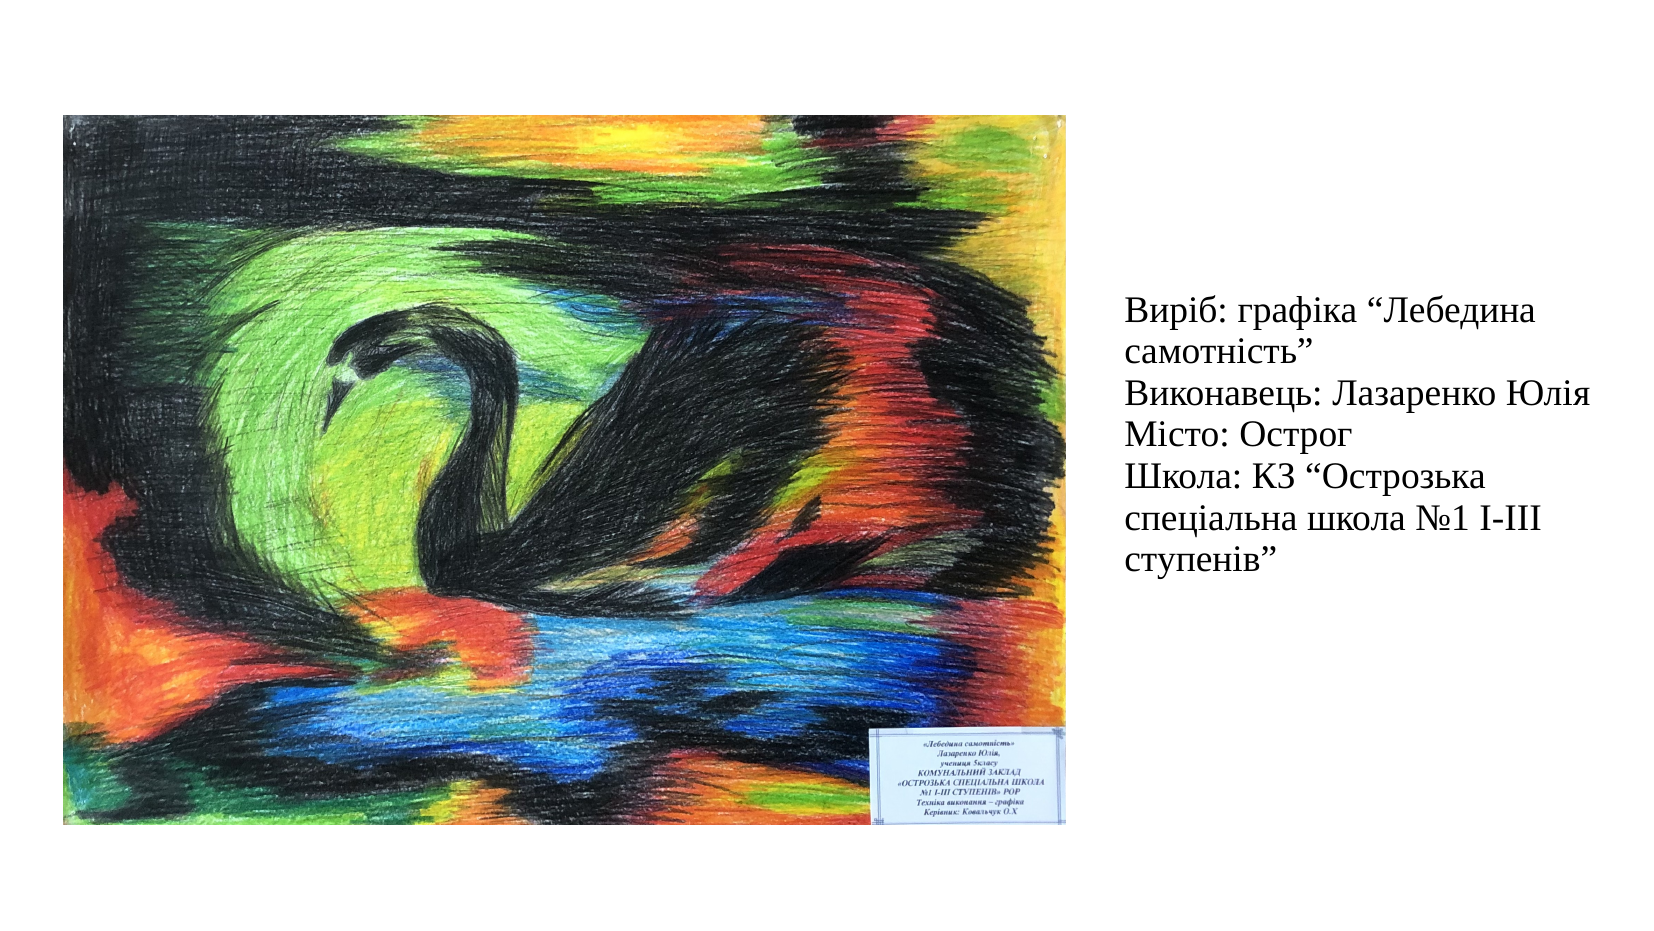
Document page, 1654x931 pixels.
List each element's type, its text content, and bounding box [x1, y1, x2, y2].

picture [63, 115, 1066, 826]
text_box Виріб: графіка “Лебедина самотність” Виконавець: Лазаренко Юлія Місто: Острог Школа: КЗ “Острозька спеціальна школа №1 I-III ступенів” [1109, 281, 1613, 713]
